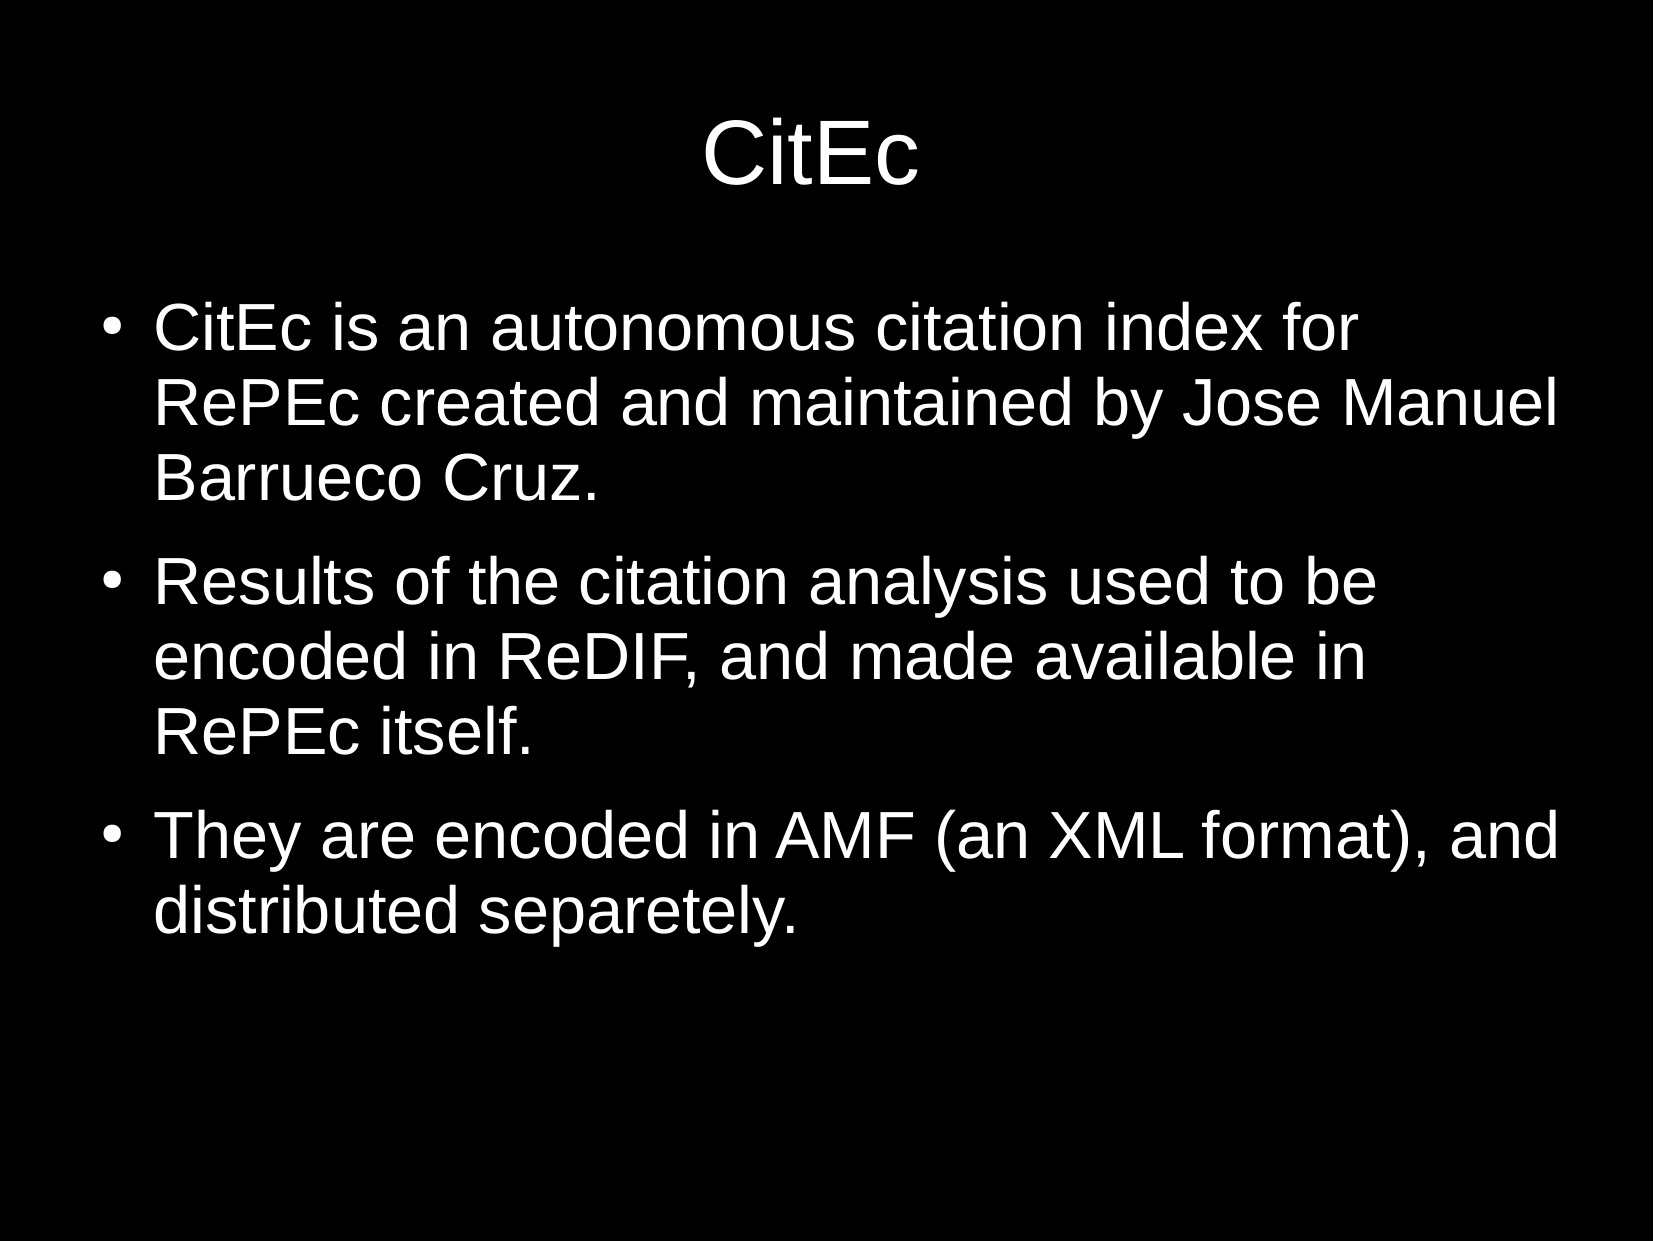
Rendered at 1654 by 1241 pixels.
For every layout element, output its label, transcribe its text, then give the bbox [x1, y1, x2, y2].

title CitEc [82, 56, 1571, 250]
list CitEc is an autonomous citation index for RePEc created and maintained by Jose Manuel Barrueco Cruz. Results of the citation analysis used to be encoded in ReDIF, and made available in RePEc itself. They are encoded in AMF (an XML format), and distributed separetely. [82, 290, 1571, 1109]
